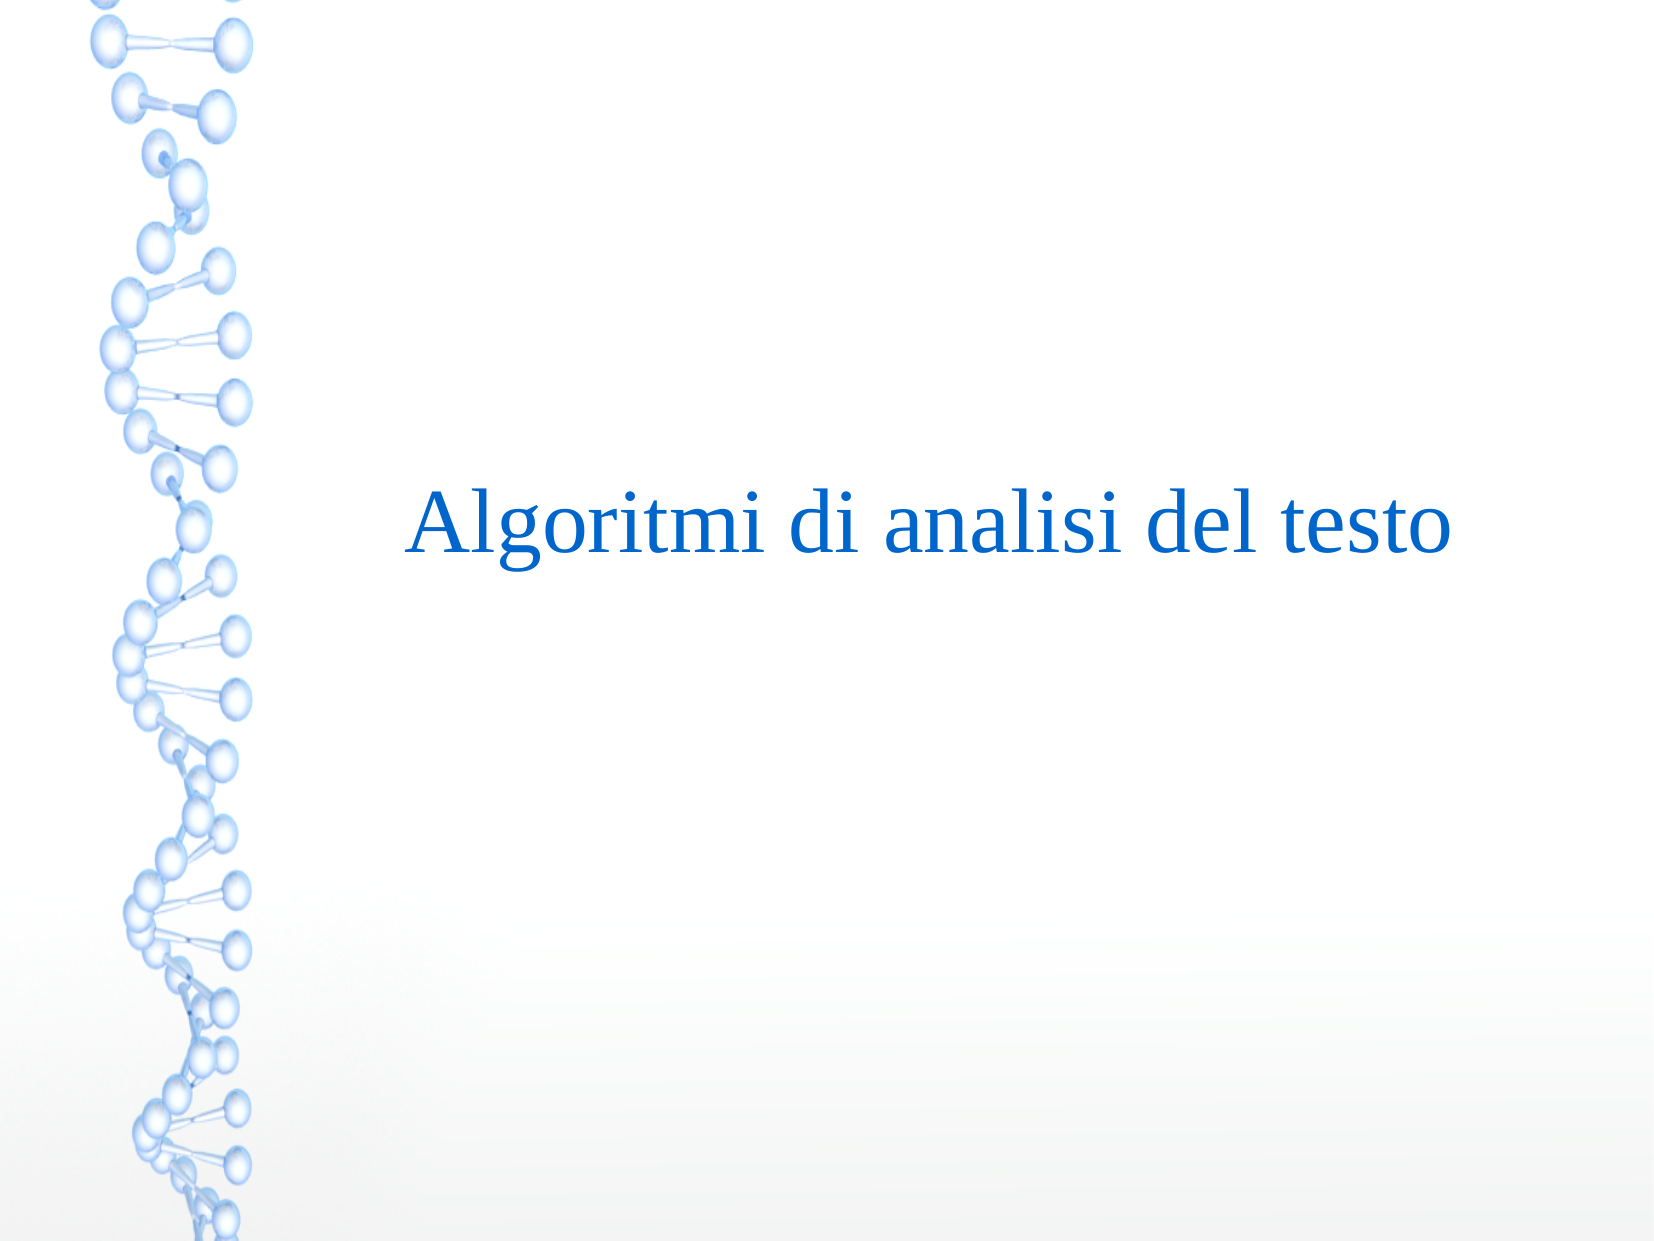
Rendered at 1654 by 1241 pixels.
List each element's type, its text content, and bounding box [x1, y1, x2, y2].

text_box Algoritmi di analisi del testo [265, 47, 1595, 997]
picture [0, 0, 1654, 1241]
